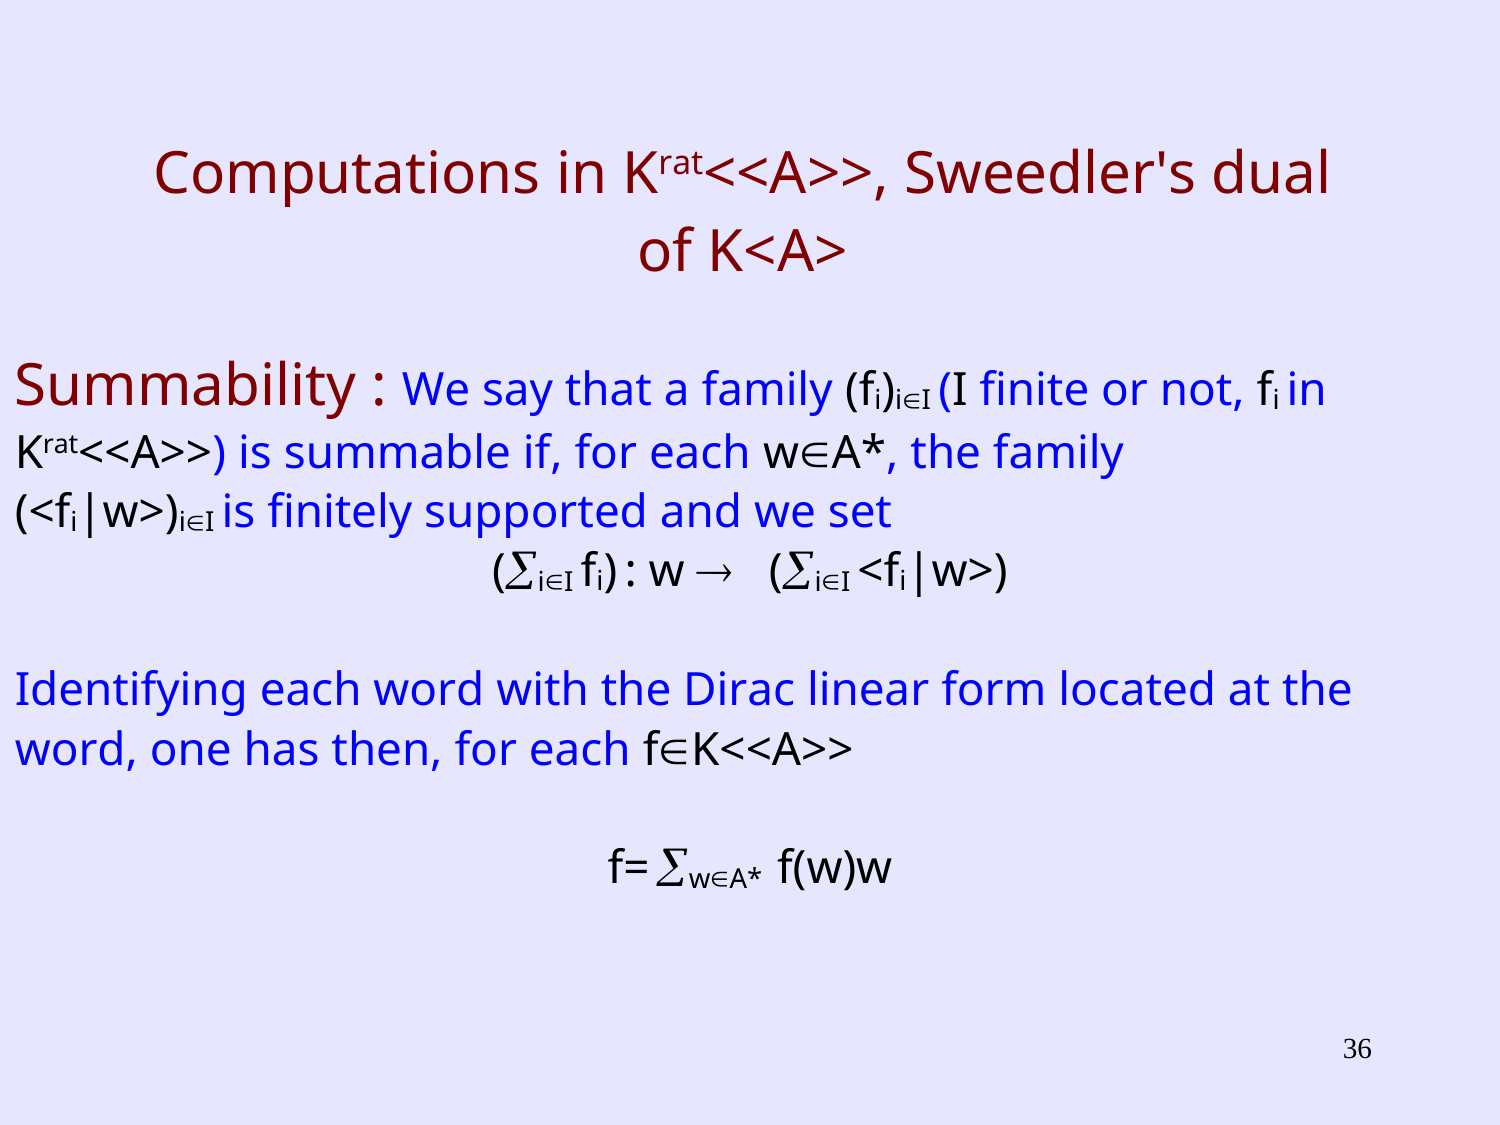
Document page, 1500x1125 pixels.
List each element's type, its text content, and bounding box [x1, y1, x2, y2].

chart [690, 531, 809, 591]
text_box Computations in Krat<<A>>, Sweedler's dual of K<A> Summability : We say that a family (fi)iI (I finite or not, fi in Krat<<A>>) is summable if, for each wA*, the family (<fi|w>)iI is finitely supported and we set (iI fi) : w  (iI <fi|w>) Identifying each word with the Dirac linear form located at the word, one has then, for each fK<<A>> f= wA* f(w)w [0, 124, 1500, 977]
